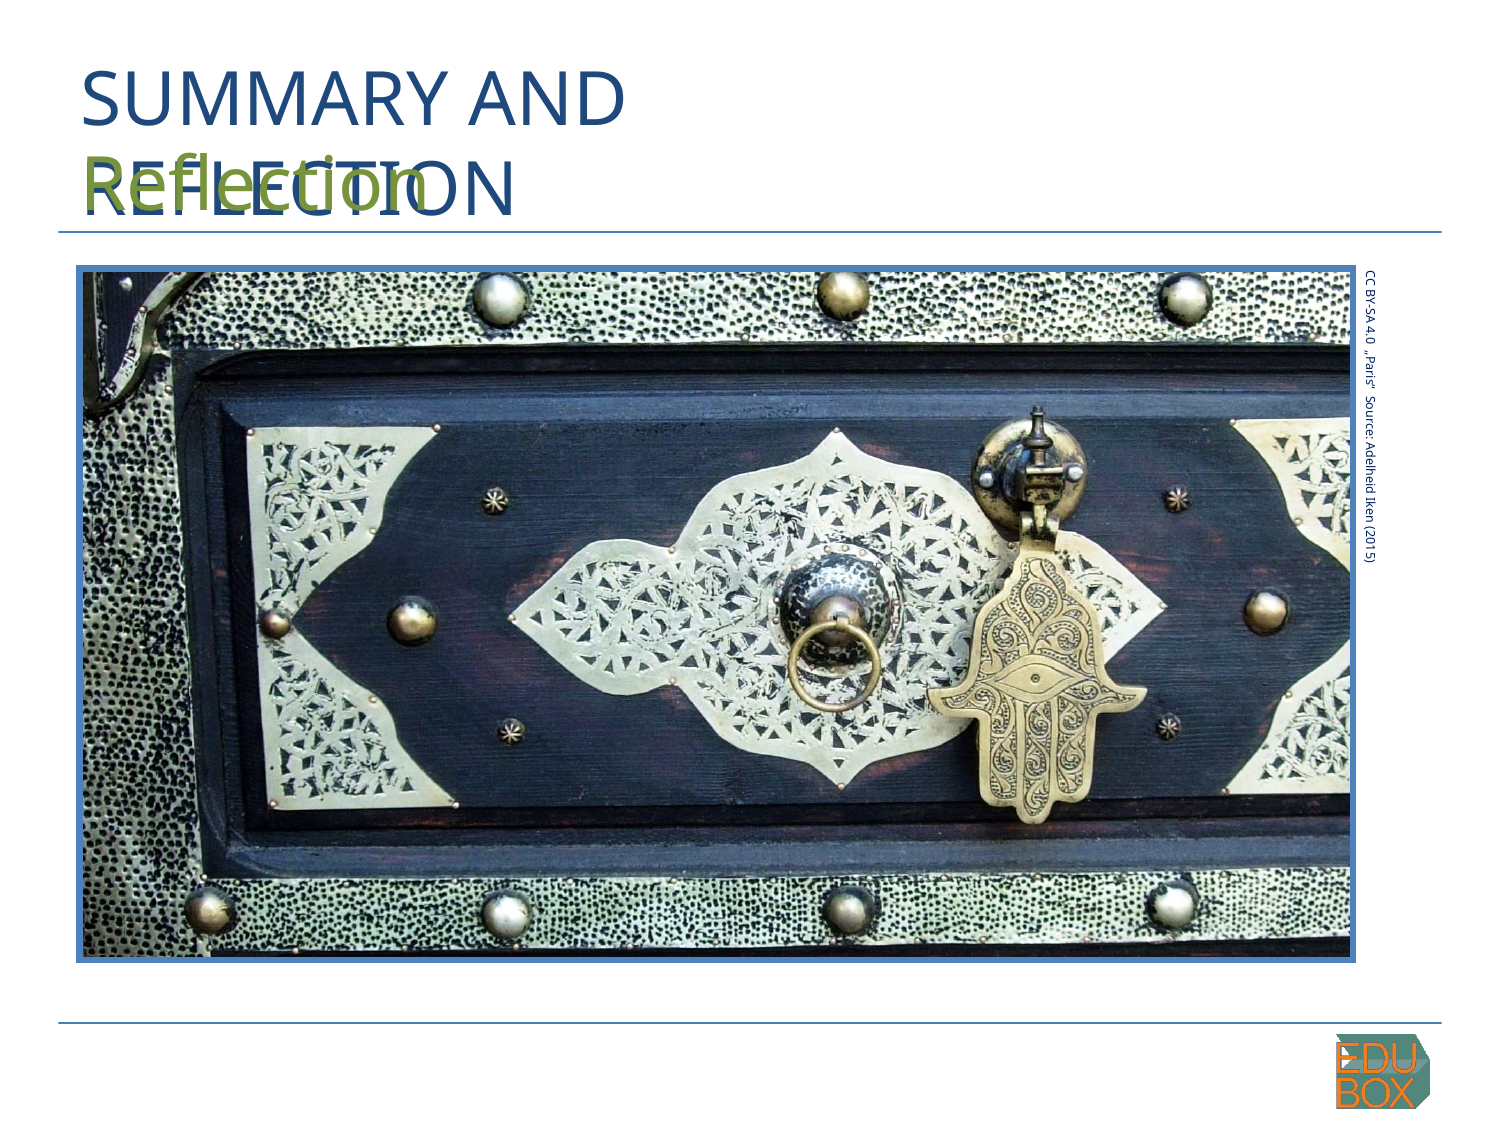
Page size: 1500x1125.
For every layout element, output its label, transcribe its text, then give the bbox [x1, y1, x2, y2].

picture [1328, 1028, 1437, 1114]
text_box CC BY-SA 4.0 „Paris“ Source: Adelheid Iken (2015) [1353, 255, 1387, 834]
list Reflection [64, 127, 1040, 247]
title SUMMARY AND REFLECTION [64, 42, 1500, 153]
picture [82, 271, 1350, 957]
